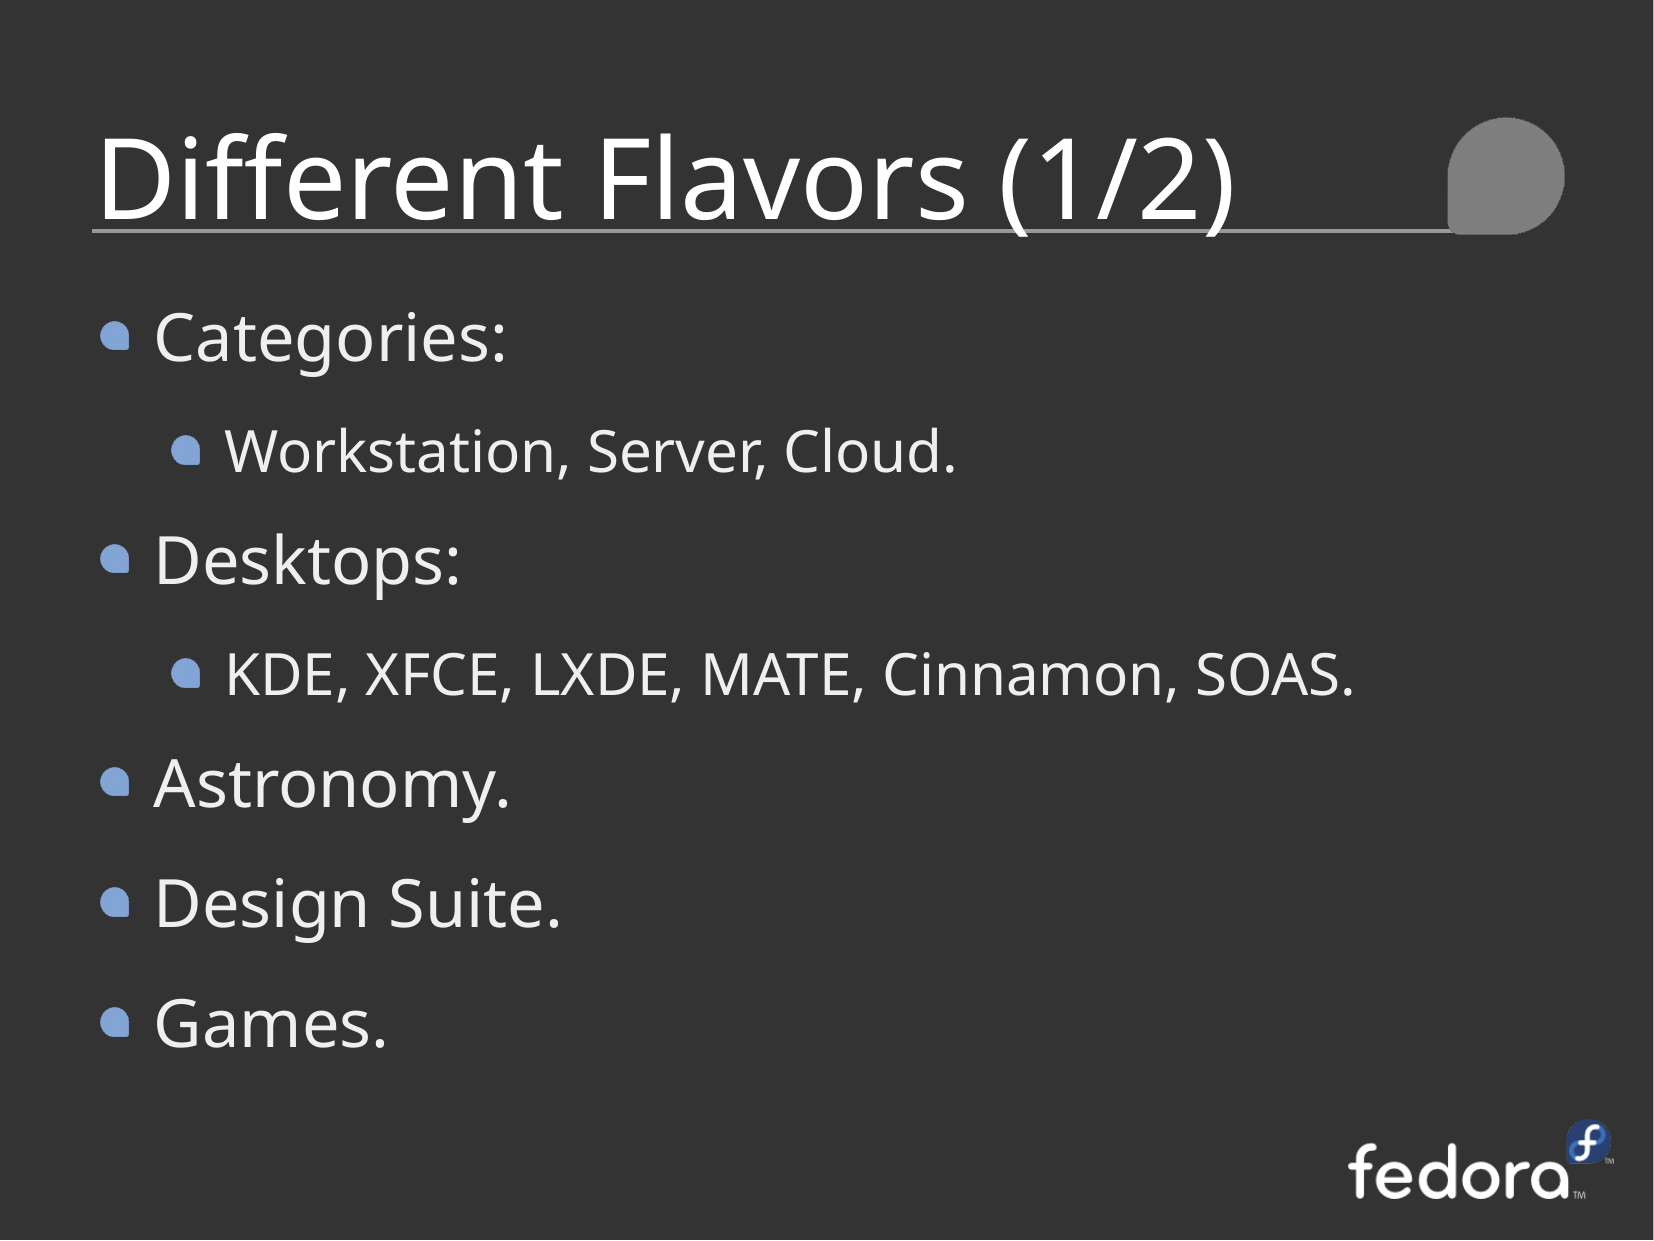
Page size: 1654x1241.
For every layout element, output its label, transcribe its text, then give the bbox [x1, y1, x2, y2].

title Different Flavors (1/2) [94, 100, 1426, 251]
picture [1447, 117, 1565, 235]
list Categories: Workstation, Server, Cloud. Desktops: KDE, XFCE, LXDE, MATE, Cinnamon, SOAS. Astronomy. Design Suite. Games. [82, 290, 1571, 1094]
picture [1348, 1119, 1614, 1199]
